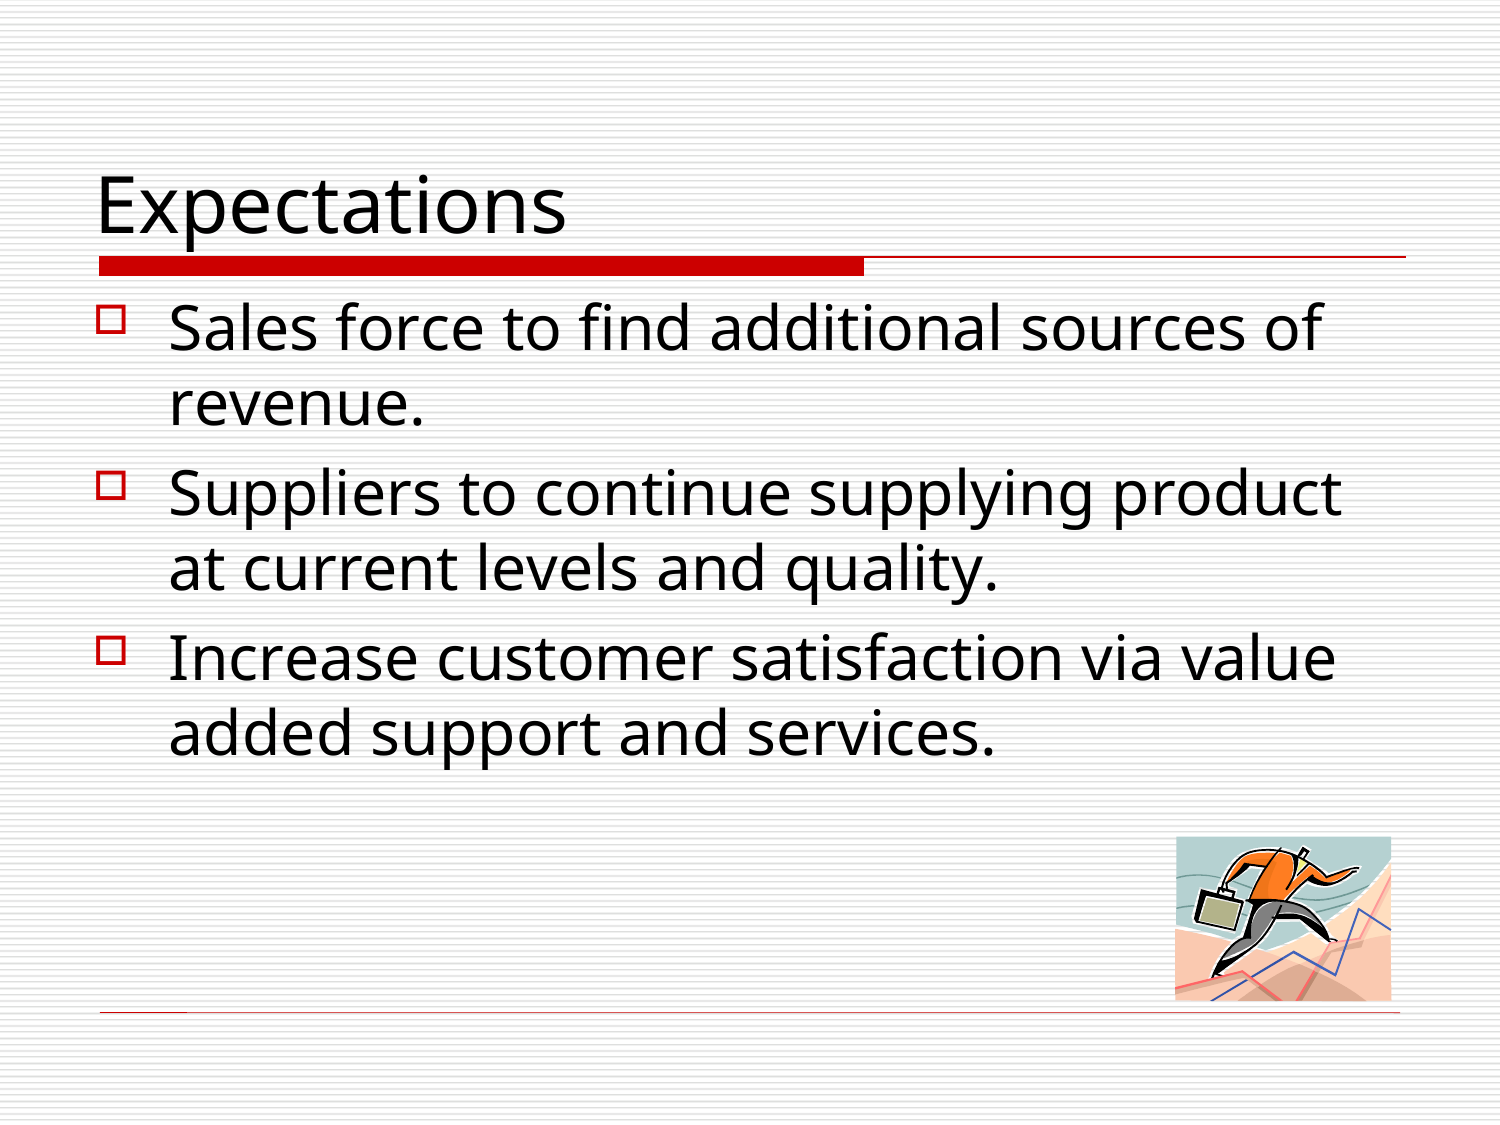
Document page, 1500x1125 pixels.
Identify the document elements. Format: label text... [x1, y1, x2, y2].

title Expectations [94, 49, 1407, 250]
list Sales force to find additional sources of revenue. Suppliers to continue supplying product at current levels and quality. Increase customer satisfaction via value added support and services. [92, 287, 1406, 988]
picture [0, 0, 1500, 1125]
